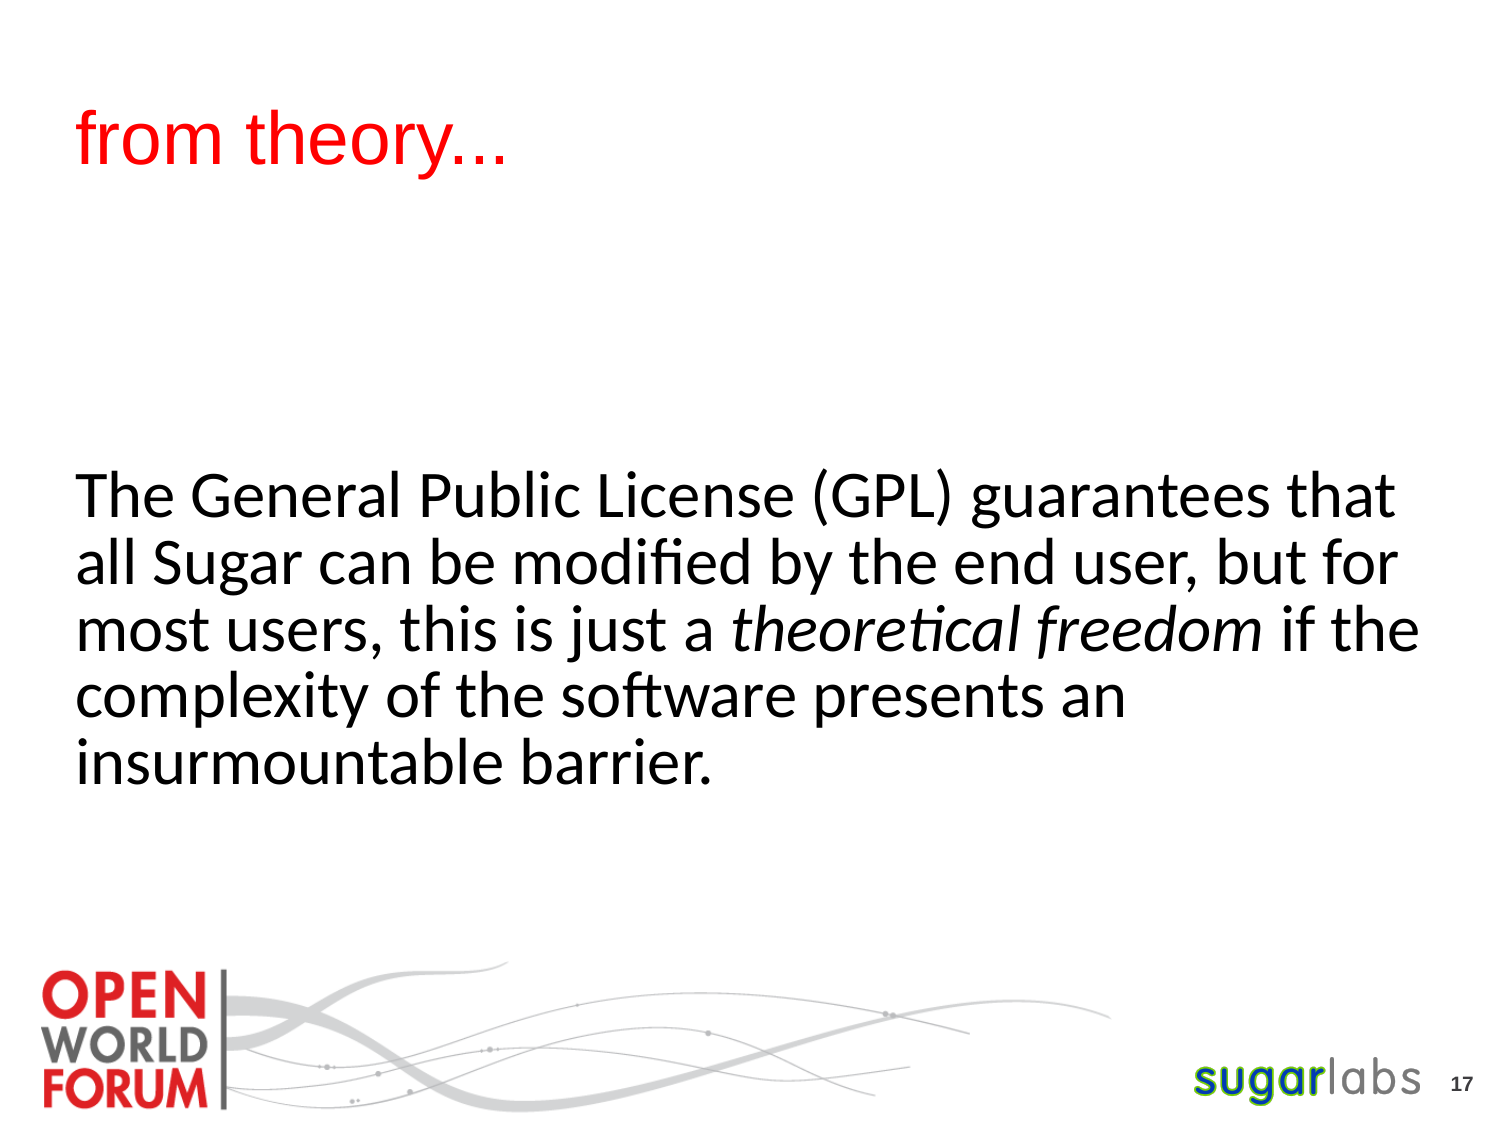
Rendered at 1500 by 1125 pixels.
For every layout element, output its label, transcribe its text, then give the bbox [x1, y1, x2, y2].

picture [1194, 1057, 1420, 1106]
picture [41, 957, 1112, 1119]
subtitle The General Public License (GPL) guarantees that all Sugar can be modified by the end user, but for most users, this is just a theoretical freedom if the complexity of the software presents an insurmountable barrier. [75, 263, 1425, 1006]
title from theory... [75, 52, 1425, 226]
